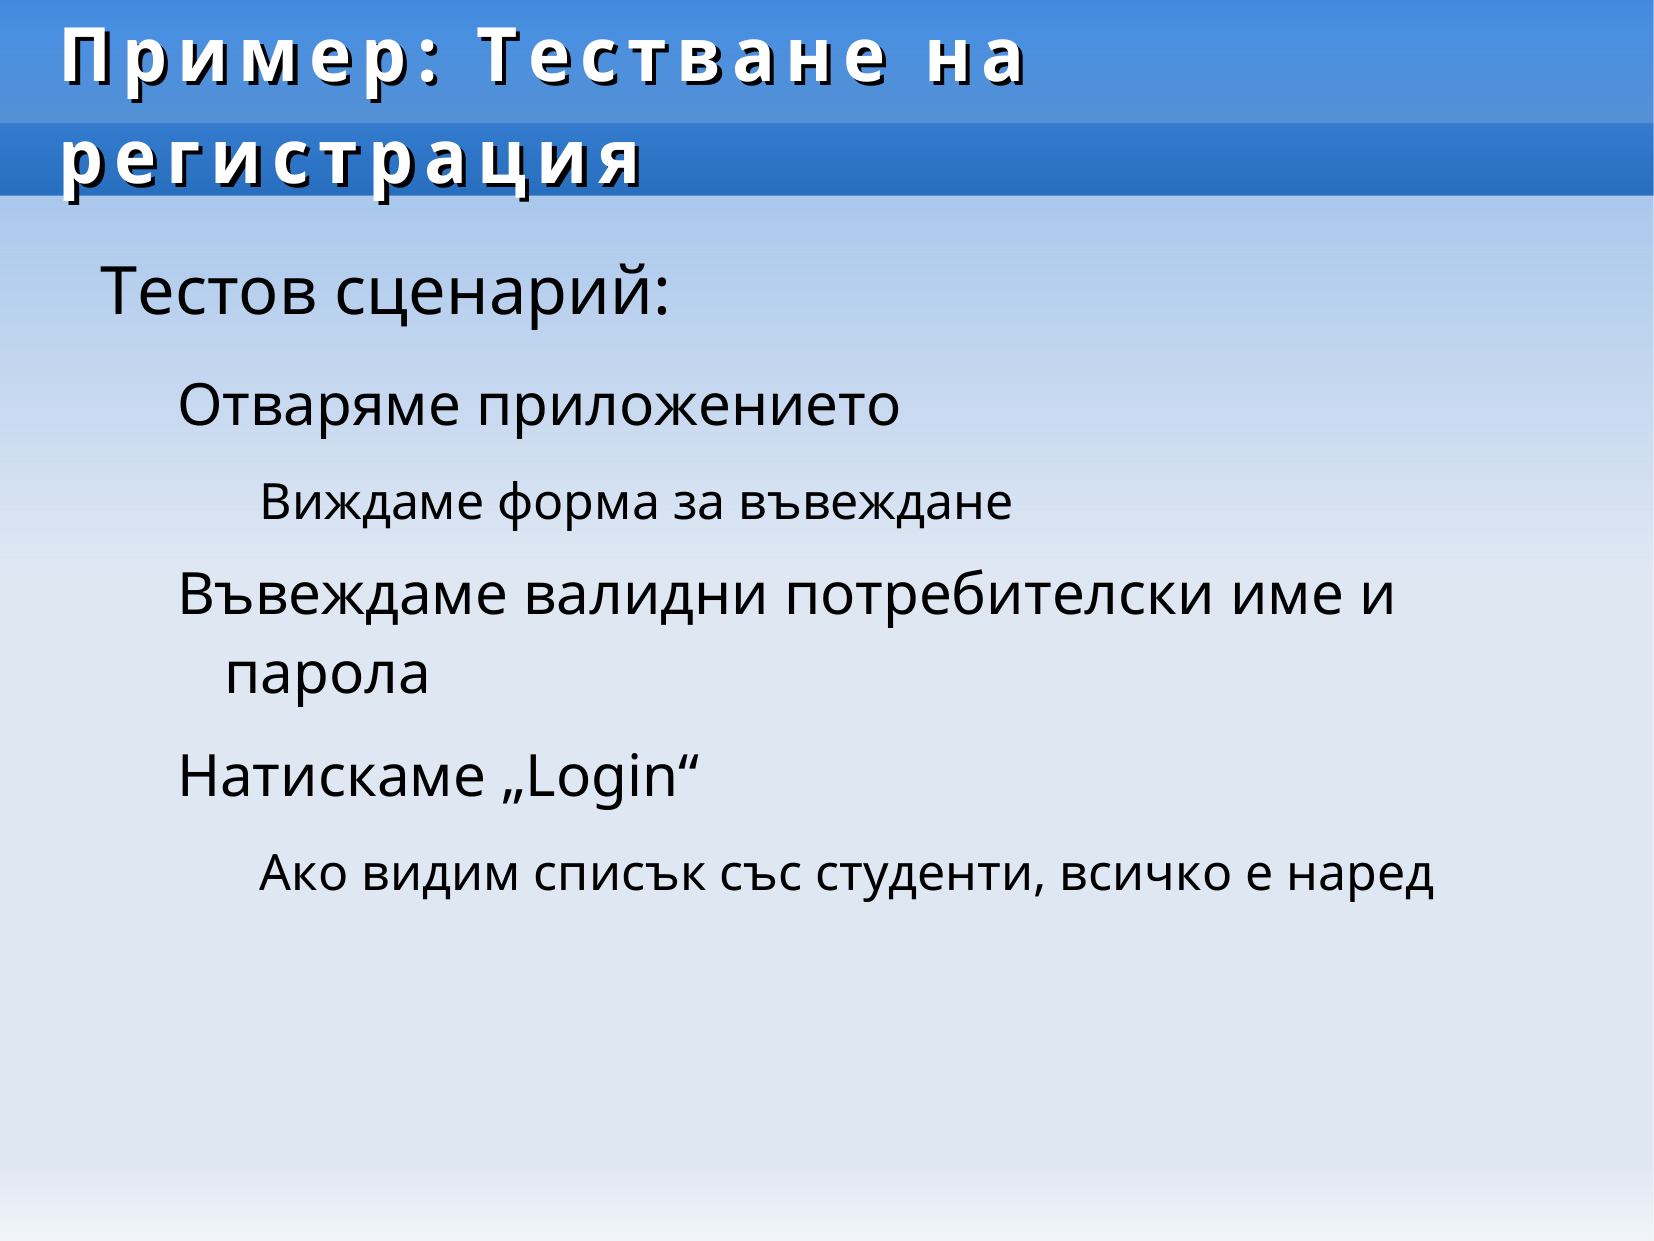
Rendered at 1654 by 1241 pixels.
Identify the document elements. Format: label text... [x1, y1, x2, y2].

list Тестов сценарий: Отваряме приложението Виждаме форма за въвеждане Въвеждаме валидни потребителски име и парола Натискаме „Login“ Ако видим списък със студенти, всичко е наред [82, 242, 1571, 1047]
picture [0, 0, 1654, 1241]
title Пример: Тестване на регистрация [59, 36, 1613, 171]
